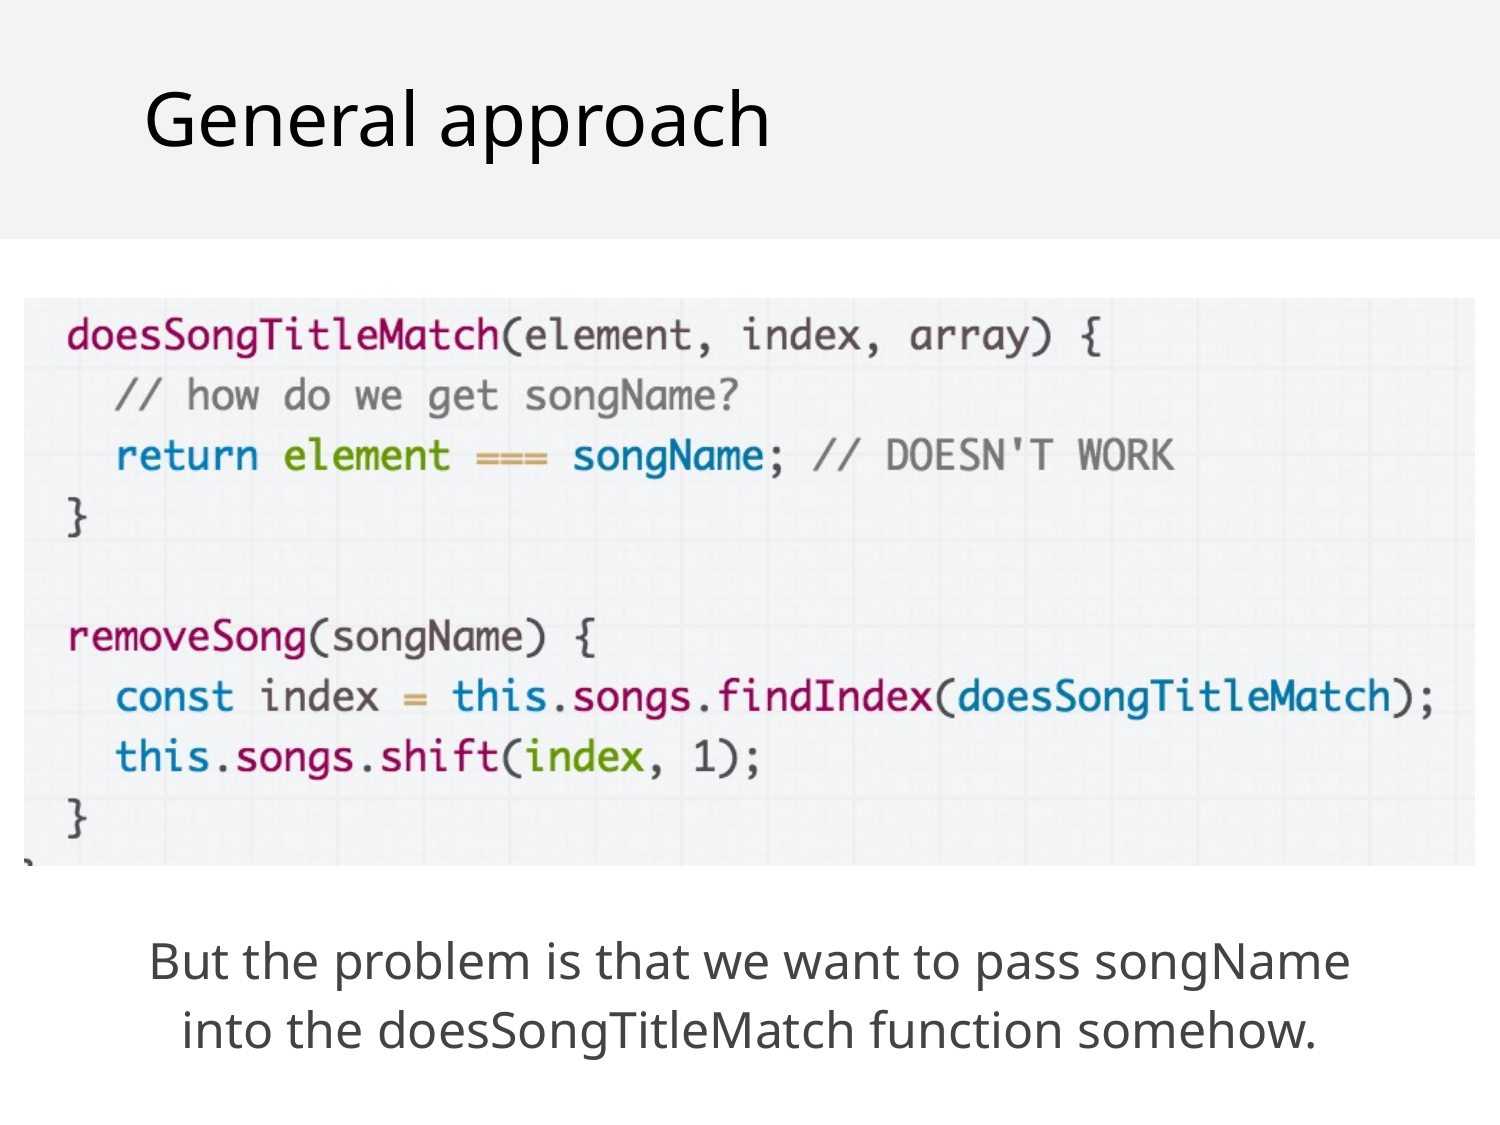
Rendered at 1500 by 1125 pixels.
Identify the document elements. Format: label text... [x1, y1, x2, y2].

title General approach [128, 56, 1372, 183]
picture [24, 298, 1475, 867]
list But the problem is that we want to pass songName into the doesSongTitleMatch function somehow. [122, 905, 1378, 1091]
